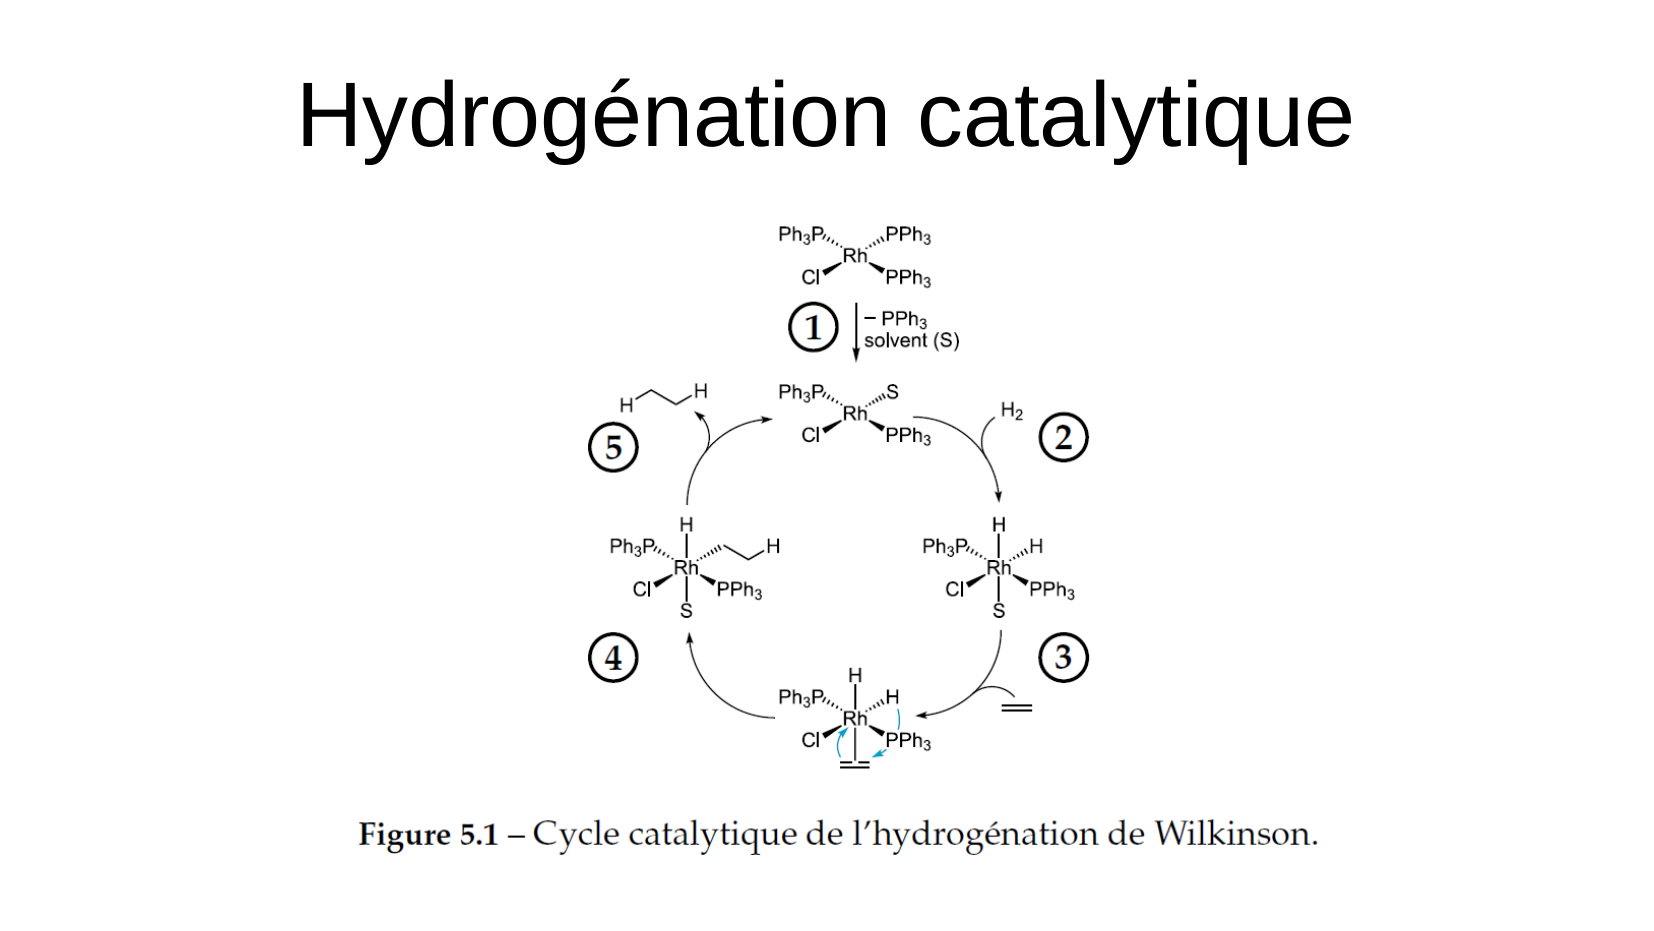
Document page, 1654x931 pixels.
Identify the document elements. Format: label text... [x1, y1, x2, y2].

picture [335, 200, 1335, 860]
title Hydrogénation catalytique [82, 37, 1571, 193]
